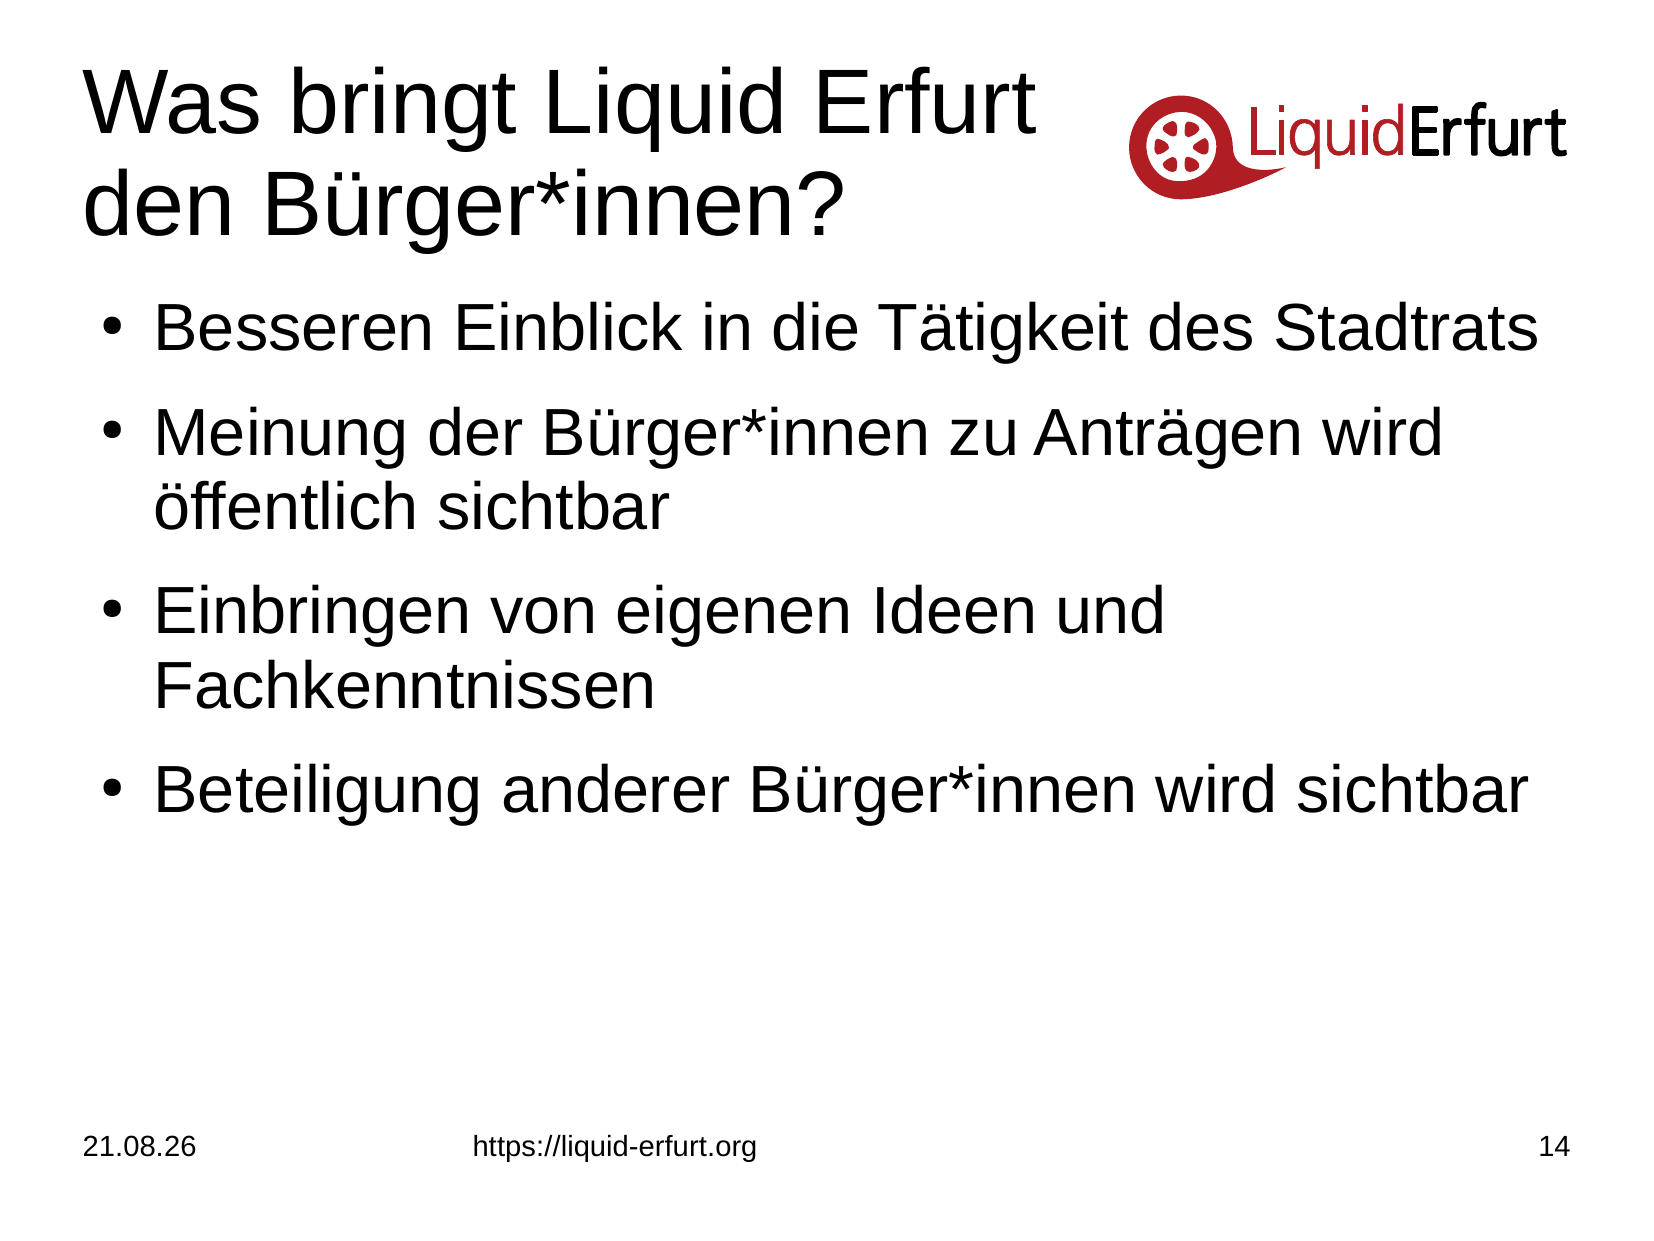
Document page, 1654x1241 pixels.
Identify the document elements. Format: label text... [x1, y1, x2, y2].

list Besseren Einblick in die Tätigkeit des Stadtrats Meinung der Bürger*innen zu Anträgen wird öffentlich sichtbar Einbringen von eigenen Ideen und Fachkenntnissen Beteiligung anderer Bürger*innen wird sichtbar [82, 290, 1571, 1111]
title Was bringt Liquid Erfurt den Bürger*innen? [82, 49, 1571, 257]
